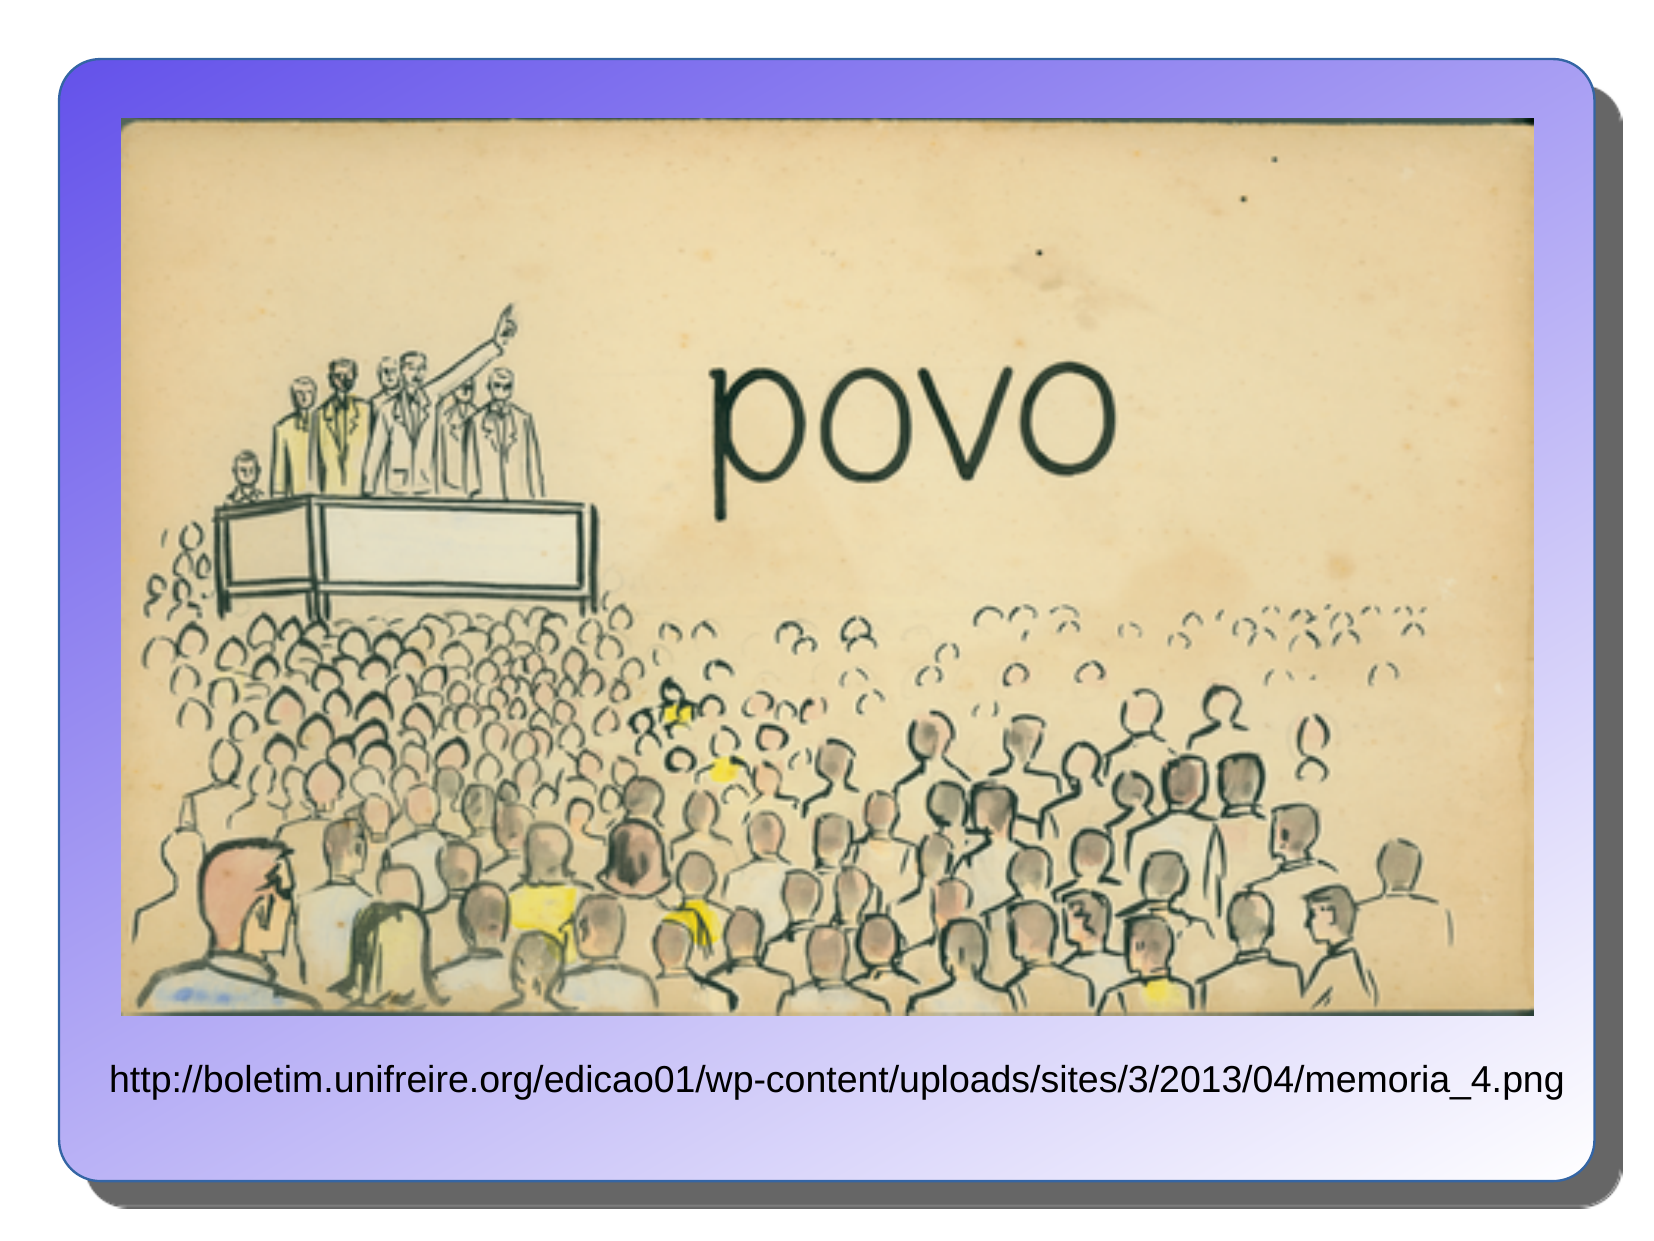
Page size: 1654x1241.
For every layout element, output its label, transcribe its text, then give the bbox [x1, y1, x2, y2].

picture [121, 118, 1534, 1016]
text_box http://boletim.unifreire.org/edicao01/wp-content/uploads/sites/3/2013/04/memoria_4.png [94, 1051, 1583, 1108]
